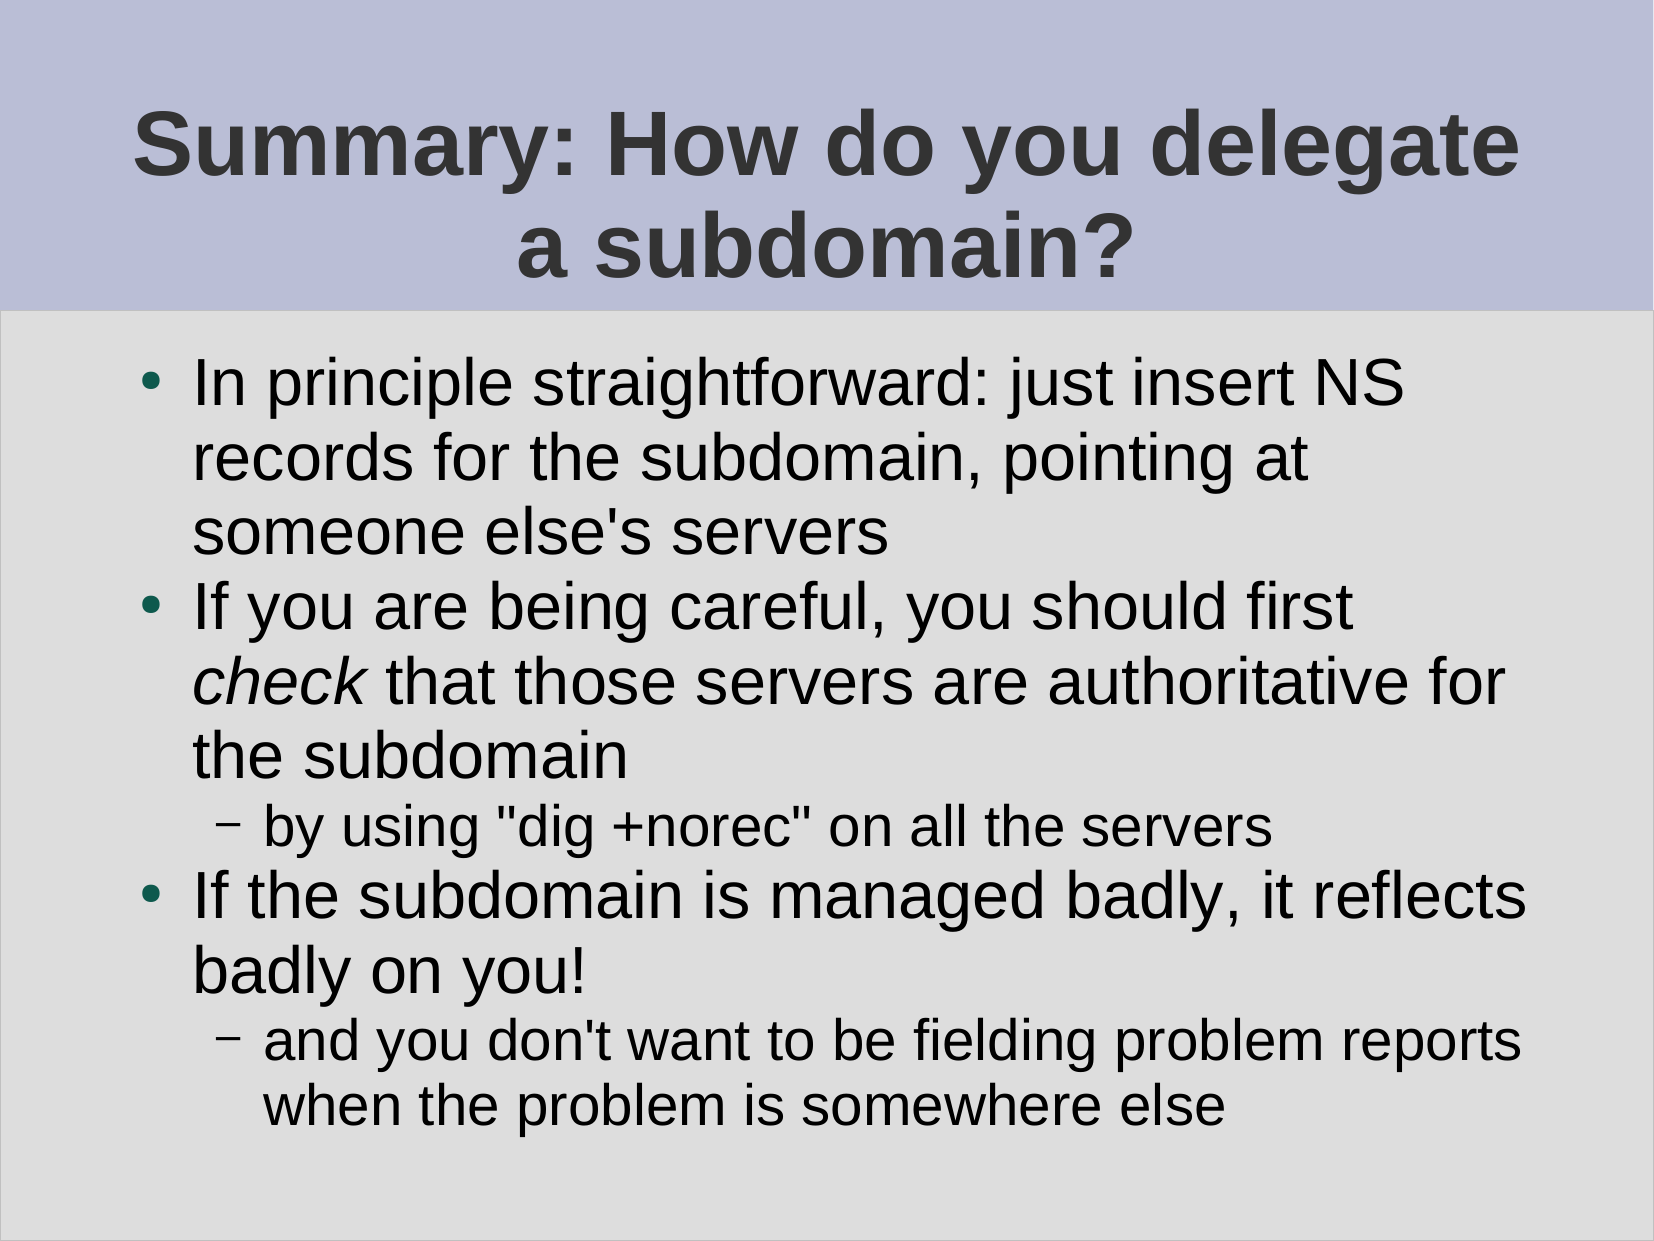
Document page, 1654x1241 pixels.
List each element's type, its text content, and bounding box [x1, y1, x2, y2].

title Summary: How do you delegate a subdomain? [121, 91, 1534, 299]
list In principle straightforward: just insert NS records for the subdomain, pointing at someone else's servers If you are being careful, you should first check that those servers are authoritative for the subdomain by using "dig +norec" on all the servers If the subdomain is managed badly, it reflects badly on you! and you don't want to be fielding problem reports when the problem is somewhere else [121, 344, 1534, 1138]
